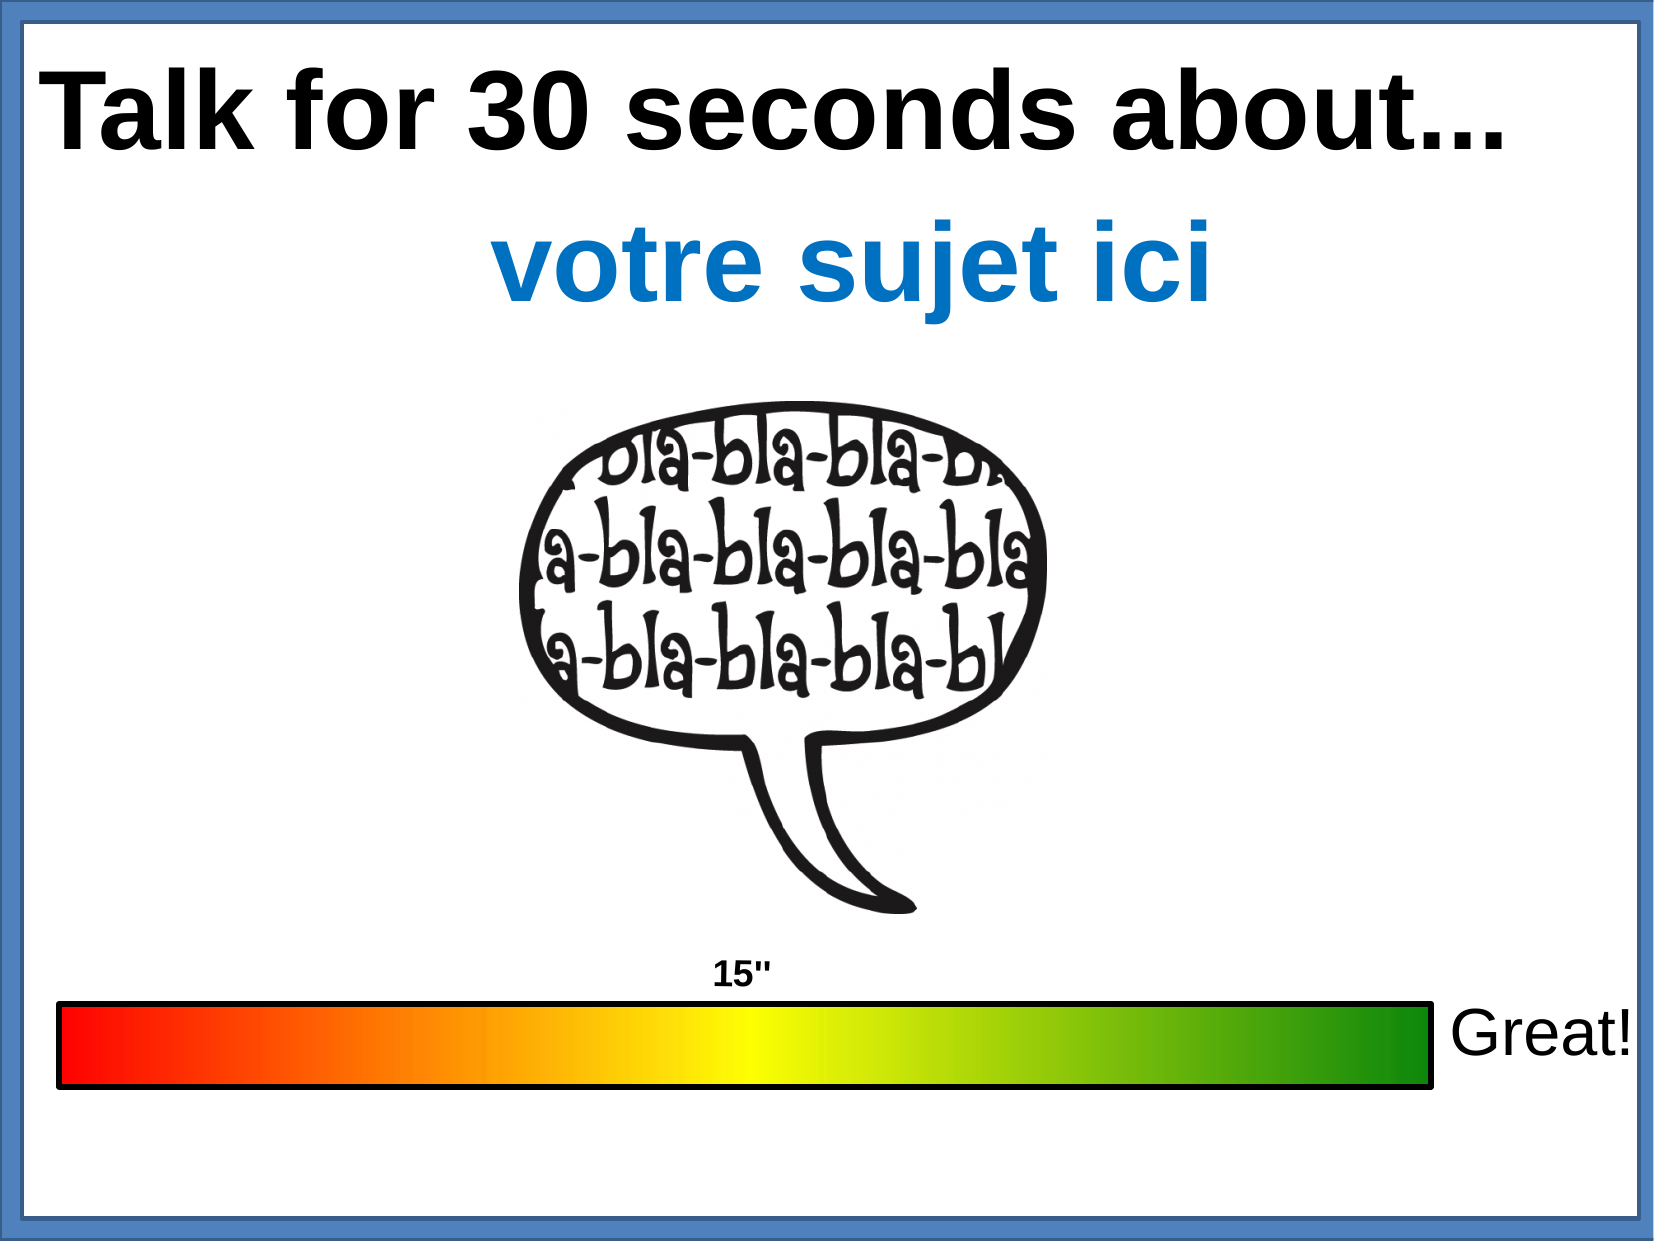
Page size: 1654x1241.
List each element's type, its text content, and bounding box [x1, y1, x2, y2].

text_box Great! [1434, 981, 1638, 1077]
picture [519, 401, 1047, 914]
text_box 15'' [696, 945, 805, 1028]
text_box [0, 0, 1654, 1241]
picture [62, 1007, 1428, 1084]
text_box Talk for 30 seconds about... [23, 29, 1630, 180]
text_box votre sujet ici [25, 180, 1654, 332]
